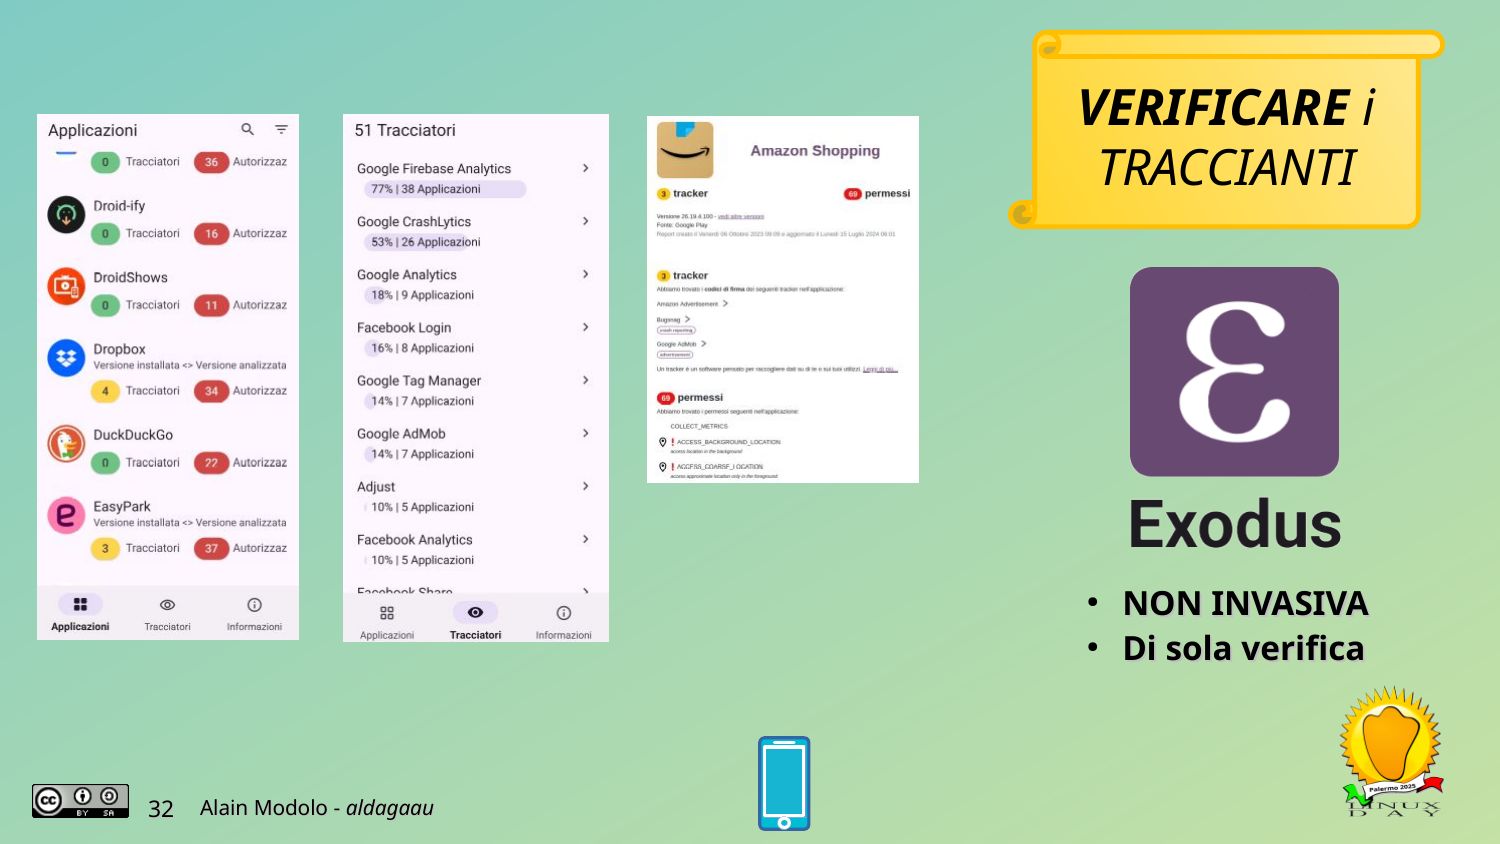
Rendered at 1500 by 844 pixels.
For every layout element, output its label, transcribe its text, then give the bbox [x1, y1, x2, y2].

text_box [759, 737, 809, 830]
picture [1130, 267, 1341, 548]
picture [647, 116, 919, 483]
text_box VERIFICARE i TRACCIANTI [1025, 32, 1443, 227]
picture [37, 114, 299, 640]
picture [1233, 670, 1500, 844]
picture [343, 114, 609, 642]
picture [32, 784, 129, 818]
text_box NON INVASIVA Di sola verifica [1072, 572, 1385, 700]
